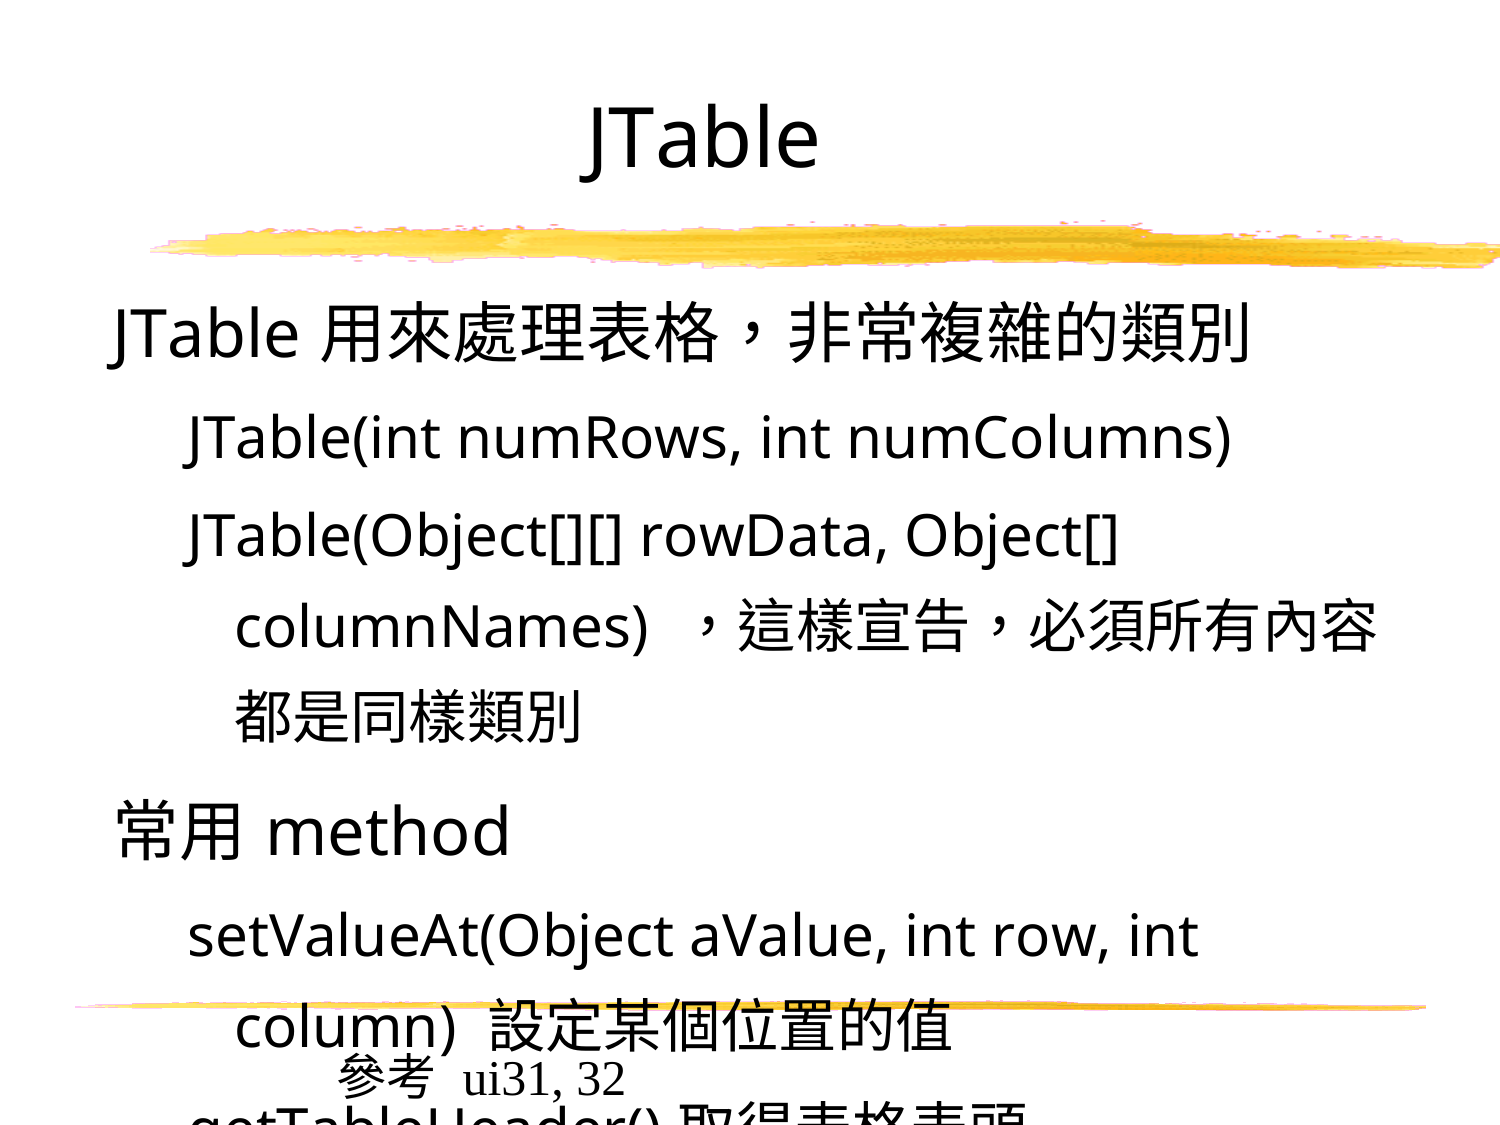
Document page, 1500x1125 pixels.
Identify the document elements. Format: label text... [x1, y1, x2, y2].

picture [535, 1006, 550, 1013]
picture [647, 1006, 673, 1013]
picture [735, 1006, 804, 1013]
picture [932, 999, 1426, 1013]
picture [874, 1006, 907, 1013]
title JTable [66, 35, 1342, 225]
picture [307, 1006, 445, 1013]
picture [621, 1008, 643, 1013]
picture [447, 1006, 517, 1013]
picture [809, 1006, 849, 1013]
picture [716, 1006, 733, 1013]
picture [675, 1006, 682, 1013]
picture [908, 1006, 928, 1013]
picture [686, 1006, 712, 1013]
picture [150, 215, 1500, 279]
picture [75, 999, 302, 1013]
picture [520, 1006, 531, 1013]
list JTable用來處理表格，非常複雜的類別 JTable(int numRows, int numColumns) JTable(Object[][] rowData, Object[] columnNames) ，這樣宣告，必須所有內容都是同樣類別 常用method setValueAt(Object aValue, int row, int column) 設定某個位置的值 getTableHeader()取得表格表頭 加分作業用JTable寫一個九九乘法表 [112, 272, 1388, 1006]
picture [853, 1006, 869, 1013]
picture [599, 1006, 617, 1013]
text_box 參考 ui31, 32 [336, 1036, 730, 1100]
picture [554, 1009, 594, 1013]
